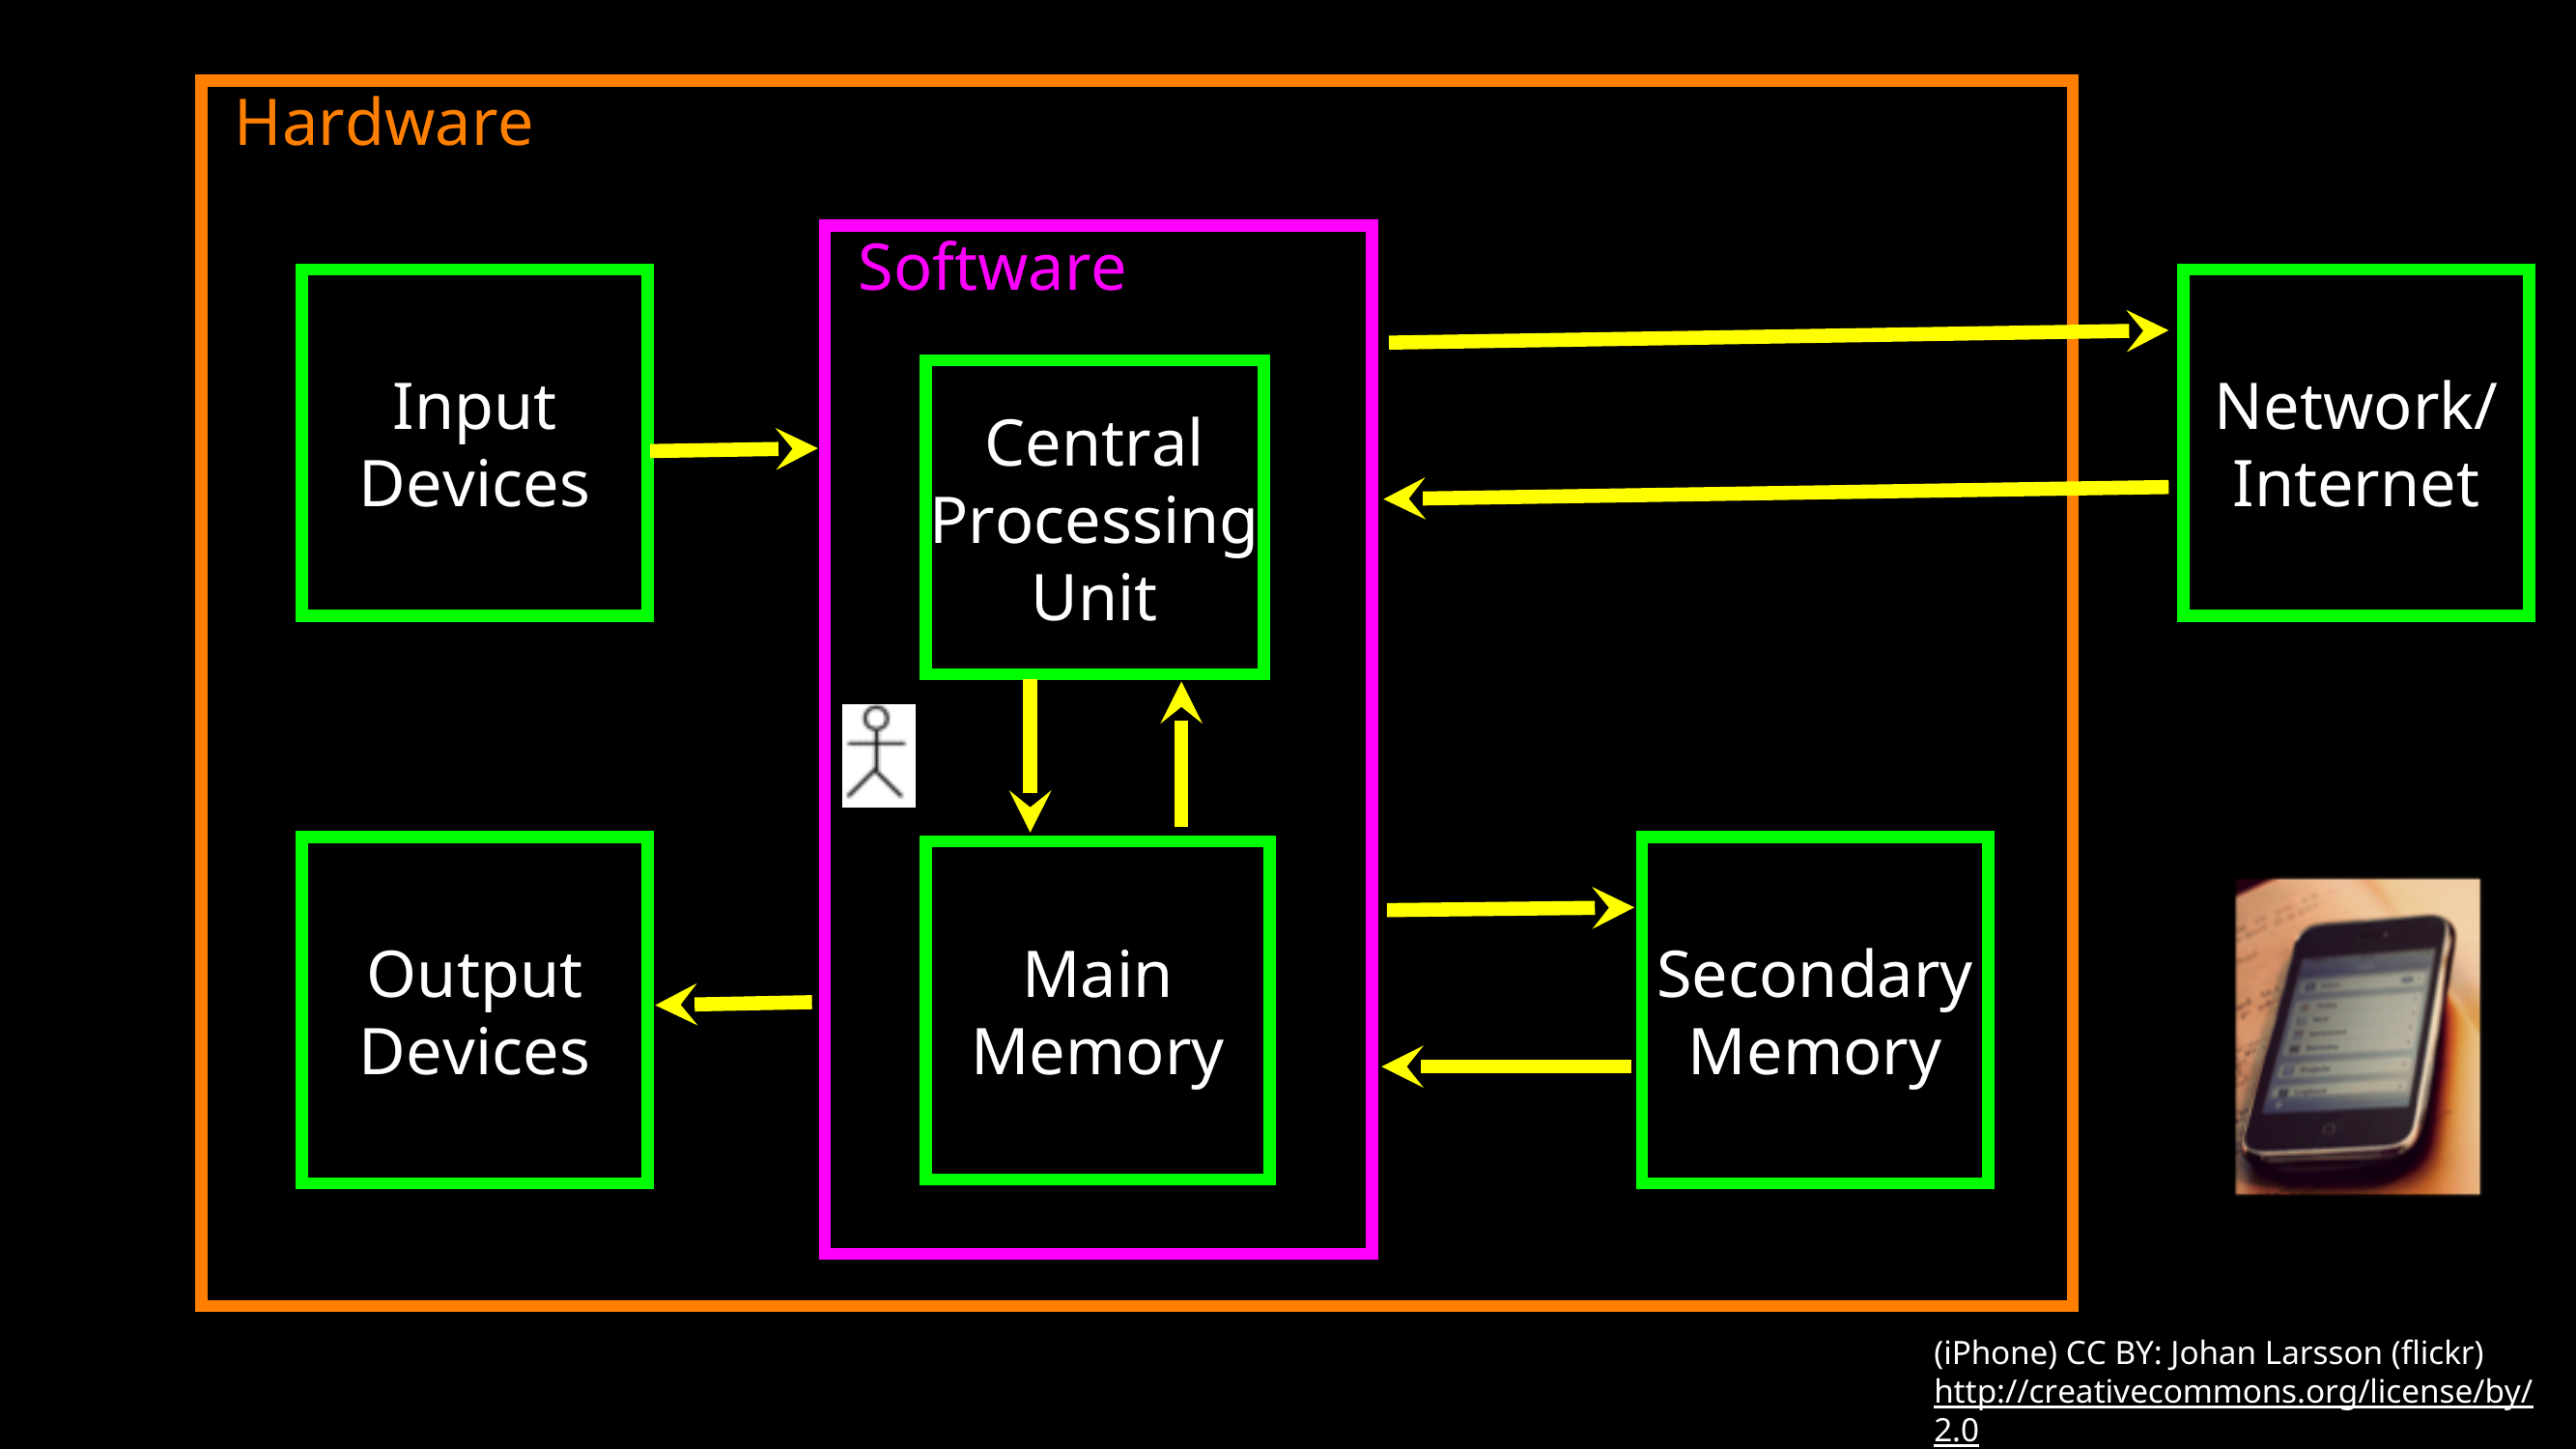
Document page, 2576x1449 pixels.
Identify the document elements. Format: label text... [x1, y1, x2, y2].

text_box Network/ Internet [2183, 270, 2530, 616]
text_box Central Processing Unit [925, 359, 1264, 674]
text_box Main Memory [925, 840, 1270, 1179]
text_box Hardware [201, 80, 2073, 1307]
text_box Input Devices [301, 270, 648, 616]
picture [2229, 868, 2492, 1202]
picture [842, 704, 916, 808]
text_box Output Devices [301, 837, 648, 1183]
text_box Secondary Memory [1641, 837, 1989, 1183]
text_box Software [825, 225, 1373, 1254]
text_box (iPhone) CC BY: Johan Larsson (flickr) http://creativecommons.org/license/by/2.0 [1919, 1324, 2576, 1449]
